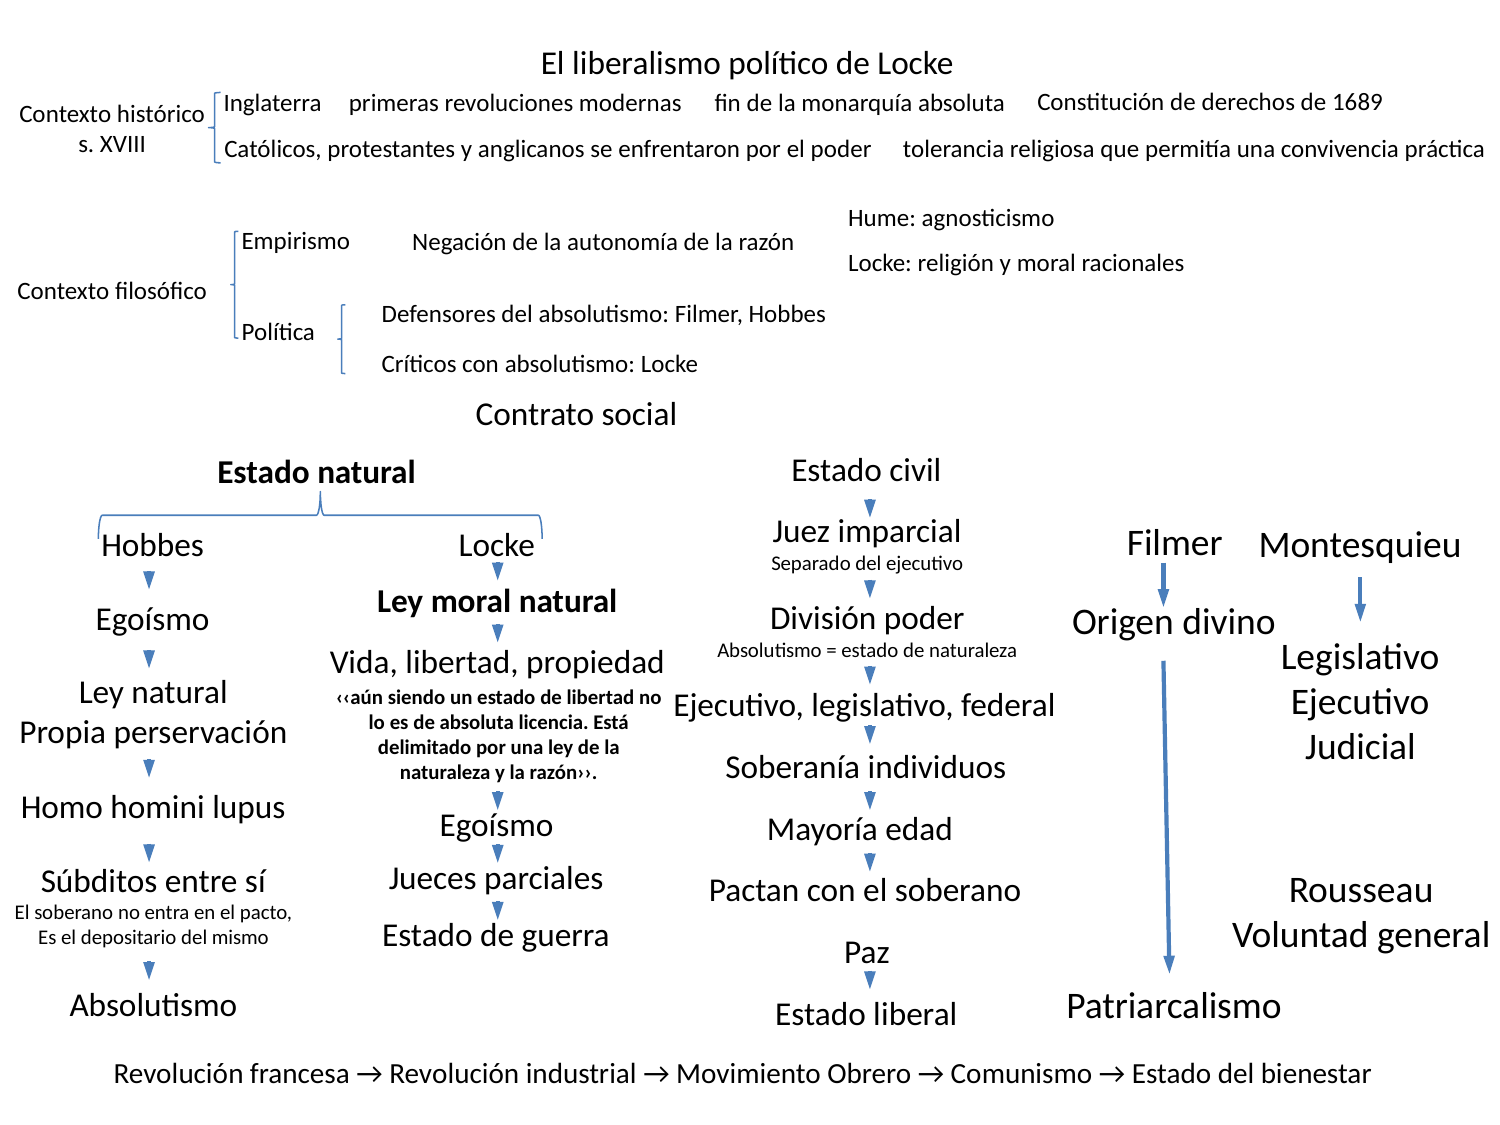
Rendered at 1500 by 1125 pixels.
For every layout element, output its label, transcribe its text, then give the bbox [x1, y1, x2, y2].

text_box tolerancia religiosa que permitía una convivencia práctica [887, 125, 1500, 171]
text_box Defensores del absolutismo: Filmer, Hobbes [366, 290, 846, 336]
text_box Inglaterra [208, 78, 338, 125]
text_box Estado civil [776, 440, 959, 496]
text_box Vida, libertad, propiedad [313, 633, 683, 689]
text_box Juez imparcial Separado del ejecutivo [754, 501, 980, 583]
text_box Contexto histórico s. XVIII [4, 89, 209, 166]
text_box Mayoría edad [751, 799, 971, 855]
text_box Legislativo Ejecutivo Judicial [1264, 624, 1456, 777]
text_box Católicos, protestantes y anglicanos se enfrentaron por el poder [209, 125, 887, 171]
text_box Egoísmo [80, 589, 227, 645]
text_box Hume: agnosticismo [833, 194, 1073, 239]
text_box Críticos con absolutismo: Locke [366, 339, 718, 386]
text_box fin de la monarquía absoluta [699, 78, 1022, 124]
text_box Homo homini lupus [4, 777, 303, 834]
text_box Negación de la autonomía de la razón [397, 218, 813, 264]
text_box Jueces parciales [373, 848, 622, 904]
text_box Contexto filosófico [2, 267, 225, 313]
text_box primeras revoluciones modernas [338, 78, 699, 124]
text_box Estado liberal [760, 984, 975, 1040]
text_box El liberalismo político de Locke [525, 33, 975, 90]
text_box Constitución de derechos de 1689 [1022, 78, 1402, 124]
text_box Política [226, 308, 332, 354]
text_box Egoísmo [424, 796, 571, 848]
text_box Ley natural Propia perservación [2, 663, 305, 760]
text_box Pactan con el soberano [693, 861, 1041, 917]
text_box Estado de guerra [367, 905, 629, 962]
text_box ‹‹aún siendo un estado de libertad no lo es de absoluta licencia. Está delimitado por una ley de la naturaleza y la razón››. [317, 676, 680, 793]
text_box Montesquieu [1243, 512, 1480, 573]
text_box Empirismo [226, 217, 367, 263]
text_box Locke [443, 515, 552, 571]
text_box Absolutismo [53, 975, 254, 1032]
text_box División poder Absolutismo = estado de naturaleza [699, 588, 1035, 670]
text_box Patriarcalismo [1051, 973, 1300, 1035]
text_box Ejecutivo, legislativo, federal [658, 675, 1077, 732]
text_box Ley moral natural [360, 571, 635, 628]
text_box Súbditos entre sí El soberano no entra en el pacto, Es el depositario del mismo [0, 851, 310, 958]
text_box Hobbes [86, 515, 221, 571]
text_box Contrato social [460, 384, 696, 440]
text_box Origen divino [1057, 589, 1294, 650]
text_box Soberanía individuos [710, 737, 1025, 794]
text_box Paz [829, 922, 906, 979]
text_box Locke: religión y moral racionales [833, 239, 1204, 285]
text_box Rousseau Voluntad general [1215, 857, 1500, 964]
text_box Filmer [1111, 510, 1240, 572]
text_box Revolución francesa → Revolución industrial → Movimiento Obrero → Comunismo → Estado del bienestar [98, 1046, 1402, 1098]
text_box Estado natural [202, 442, 434, 499]
